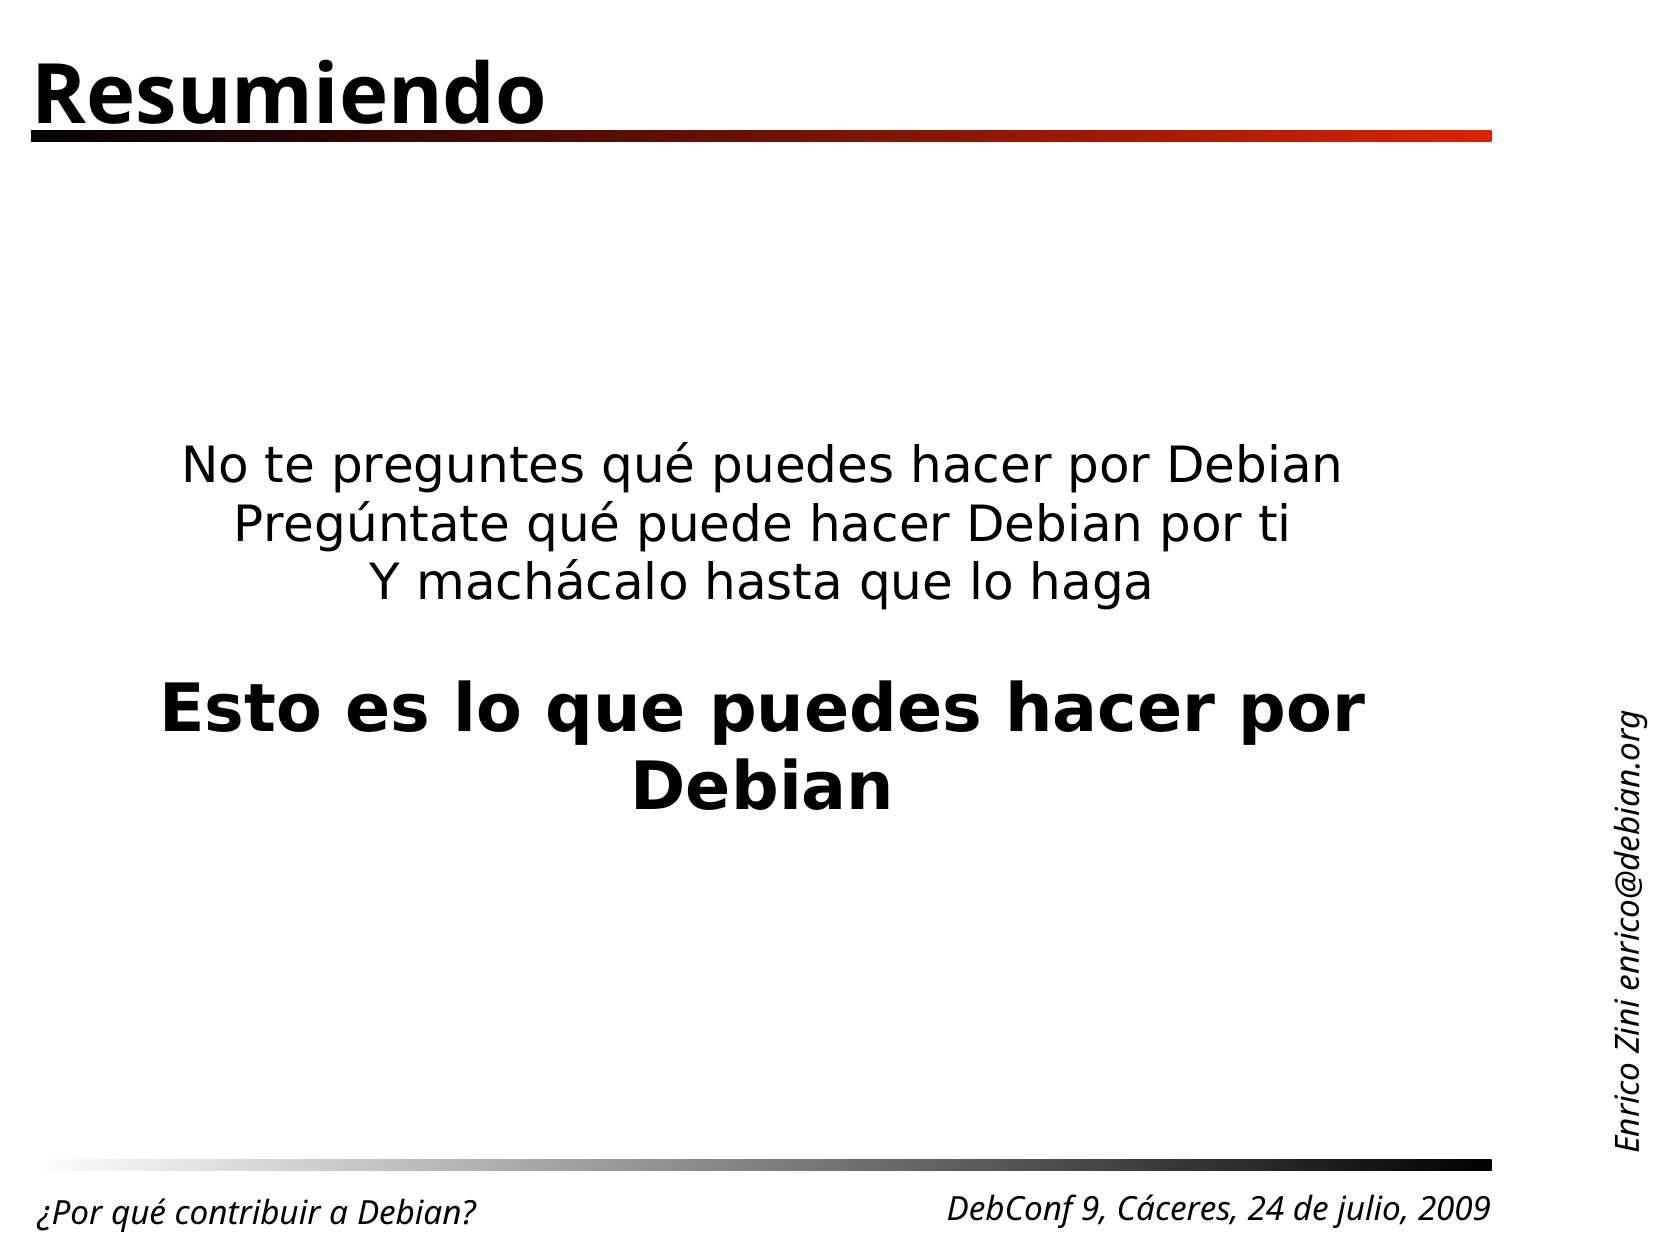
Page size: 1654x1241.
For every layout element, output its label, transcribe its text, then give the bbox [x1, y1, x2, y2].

text_box No te preguntes qué puedes hacer por Debian Pregúntate qué puede hacer Debian por ti Y machácalo hasta que lo haga Esto es lo que puedes hacer por Debian [30, 436, 1495, 903]
text_box Resumiendo [31, 34, 1438, 168]
